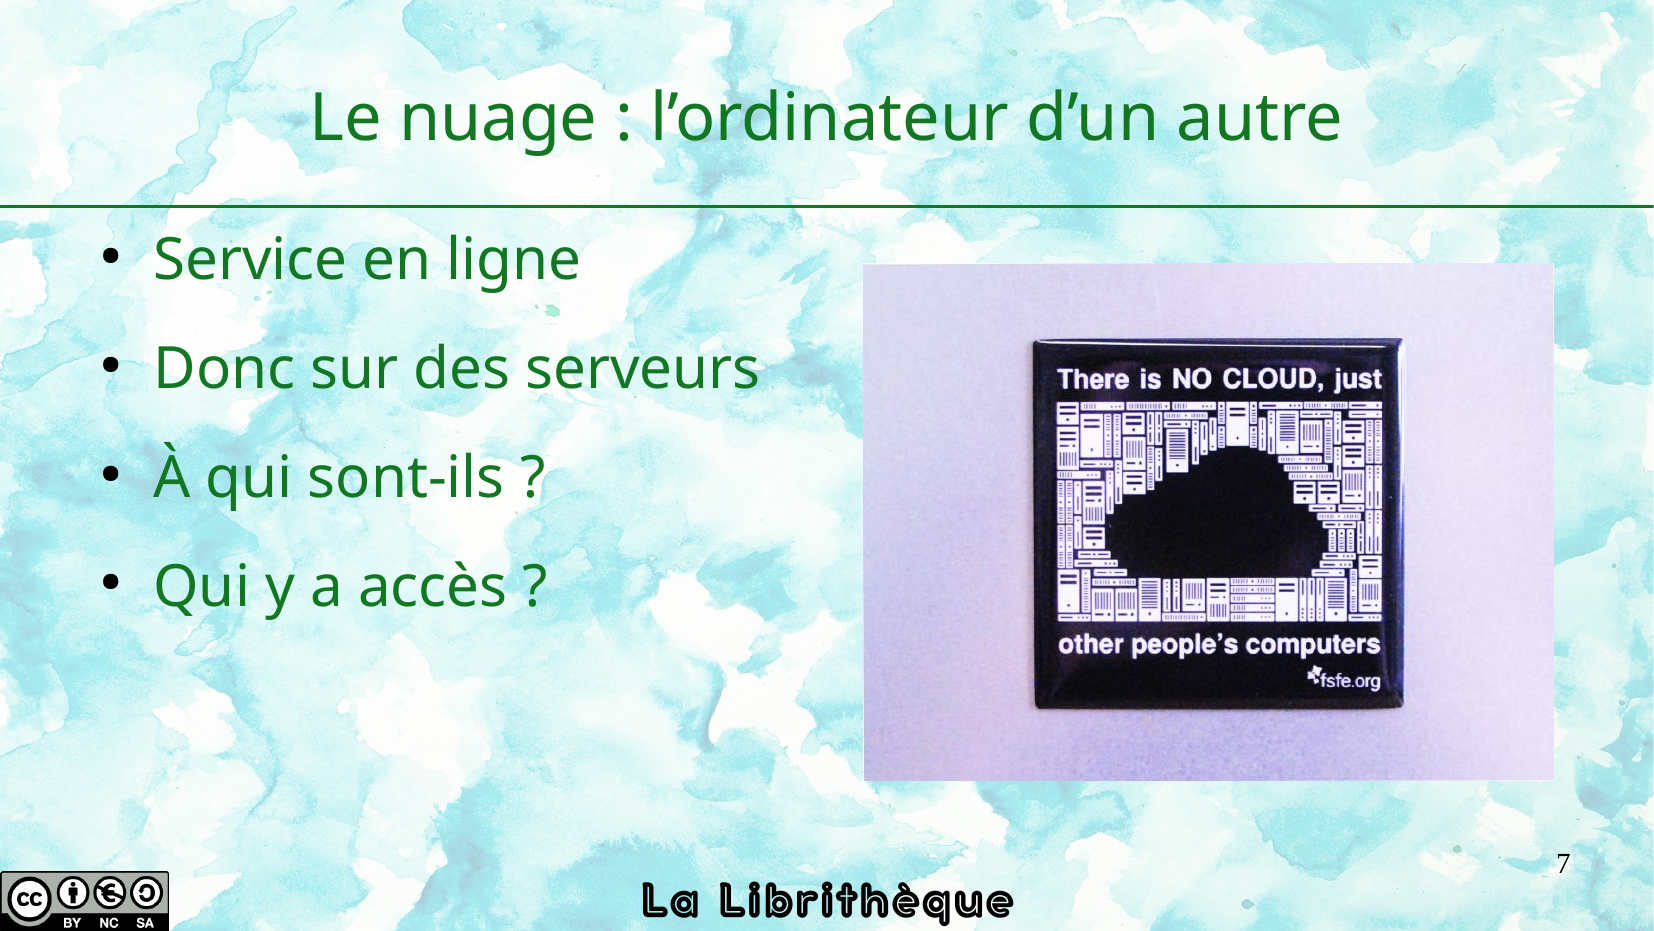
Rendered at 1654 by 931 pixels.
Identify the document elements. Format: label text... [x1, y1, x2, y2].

picture [0, 871, 169, 931]
list Service en ligne Donc sur des serveurs À qui sont-ils ? Qui y a accès ? [82, 217, 809, 827]
picture [628, 263, 1554, 931]
title Le nuage : l’ordinateur d’un autre [82, 37, 1571, 193]
